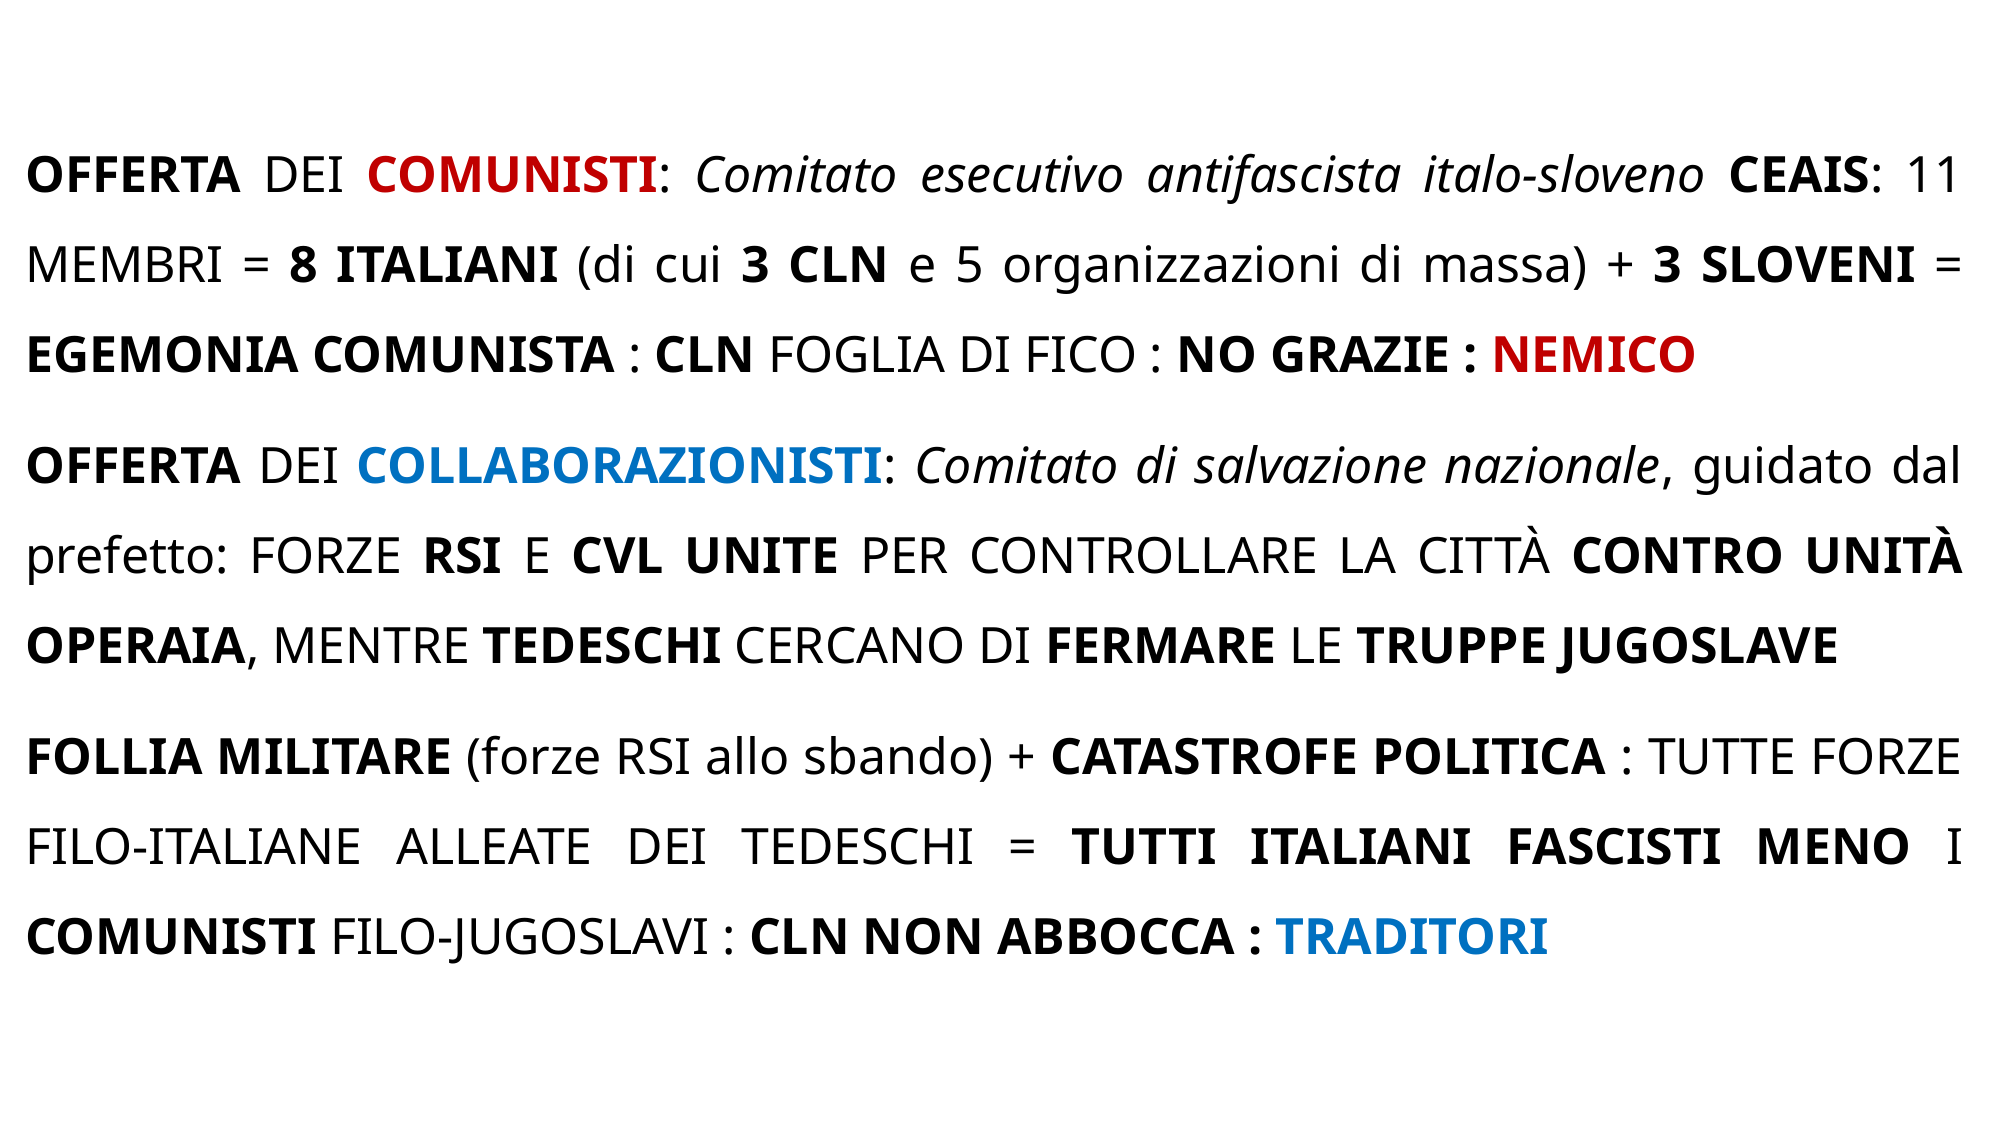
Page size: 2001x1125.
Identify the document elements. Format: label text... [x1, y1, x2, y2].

list OFFERTA DEI COMUNISTI: Comitato esecutivo antifascista italo-sloveno CEAIS: 11 MEMBRI = 8 ITALIANI (di cui 3 CLN e 5 organizzazioni di massa) + 3 SLOVENI = EGEMONIA COMUNISTA : CLN FOGLIA DI FICO : NO GRAZIE : NEMICO OFFERTA DEI COLLABORAZIONISTI: Comitato di salvazione nazionale, guidato dal prefetto: FORZE RSI E CVL UNITE PER CONTROLLARE LA CITTÀ CONTRO UNITÀ OPERAIA, MENTRE TEDESCHI CERCANO DI FERMARE LE TRUPPE JUGOSLAVE FOLLIA MILITARE (forze RSI allo sbando) + CATASTROFE POLITICA : TUTTE FORZE FILO-ITALIANE ALLEATE DEI TEDESCHI = TUTTI ITALIANI FASCISTI MENO I COMUNISTI FILO-JUGOSLAVI : CLN NON ABBOCCA : TRADITORI [10, 104, 1980, 1112]
